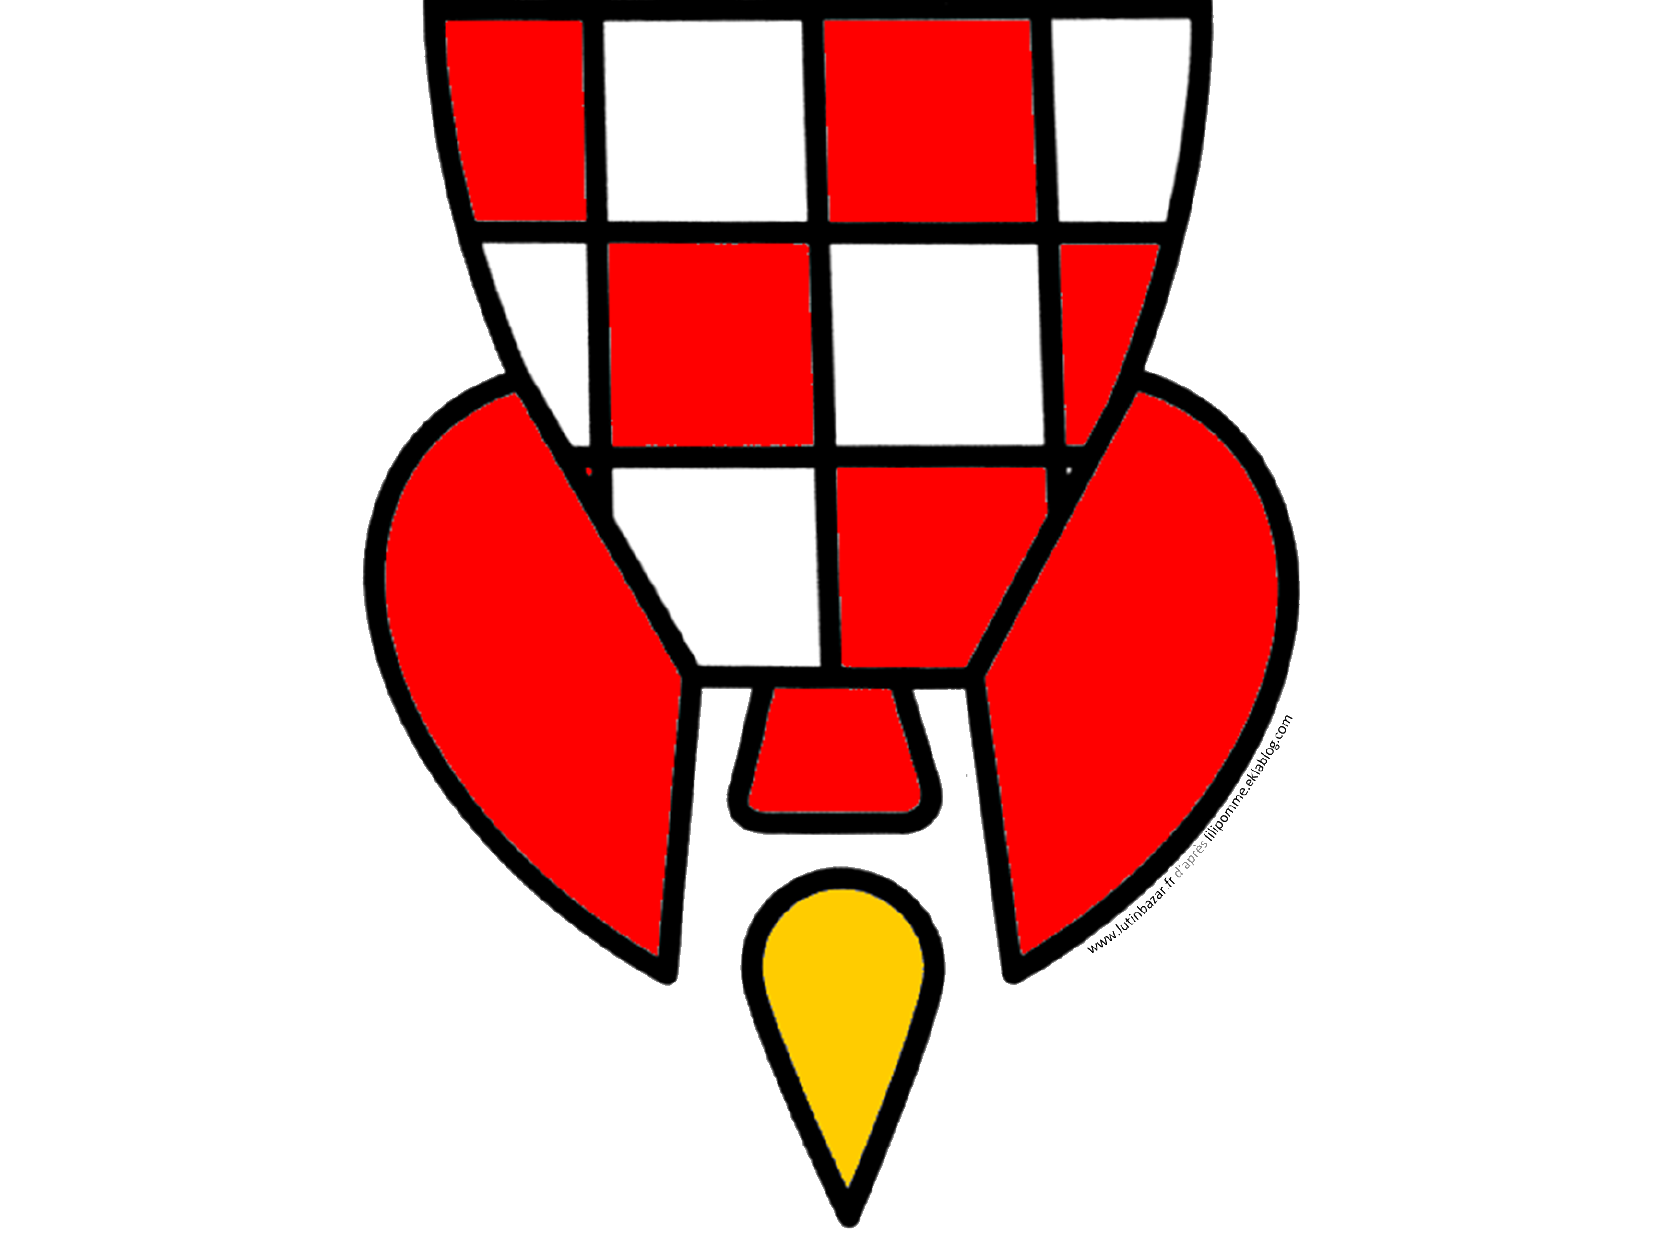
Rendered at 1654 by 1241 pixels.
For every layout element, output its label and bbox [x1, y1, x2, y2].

picture [351, 0, 1311, 1241]
